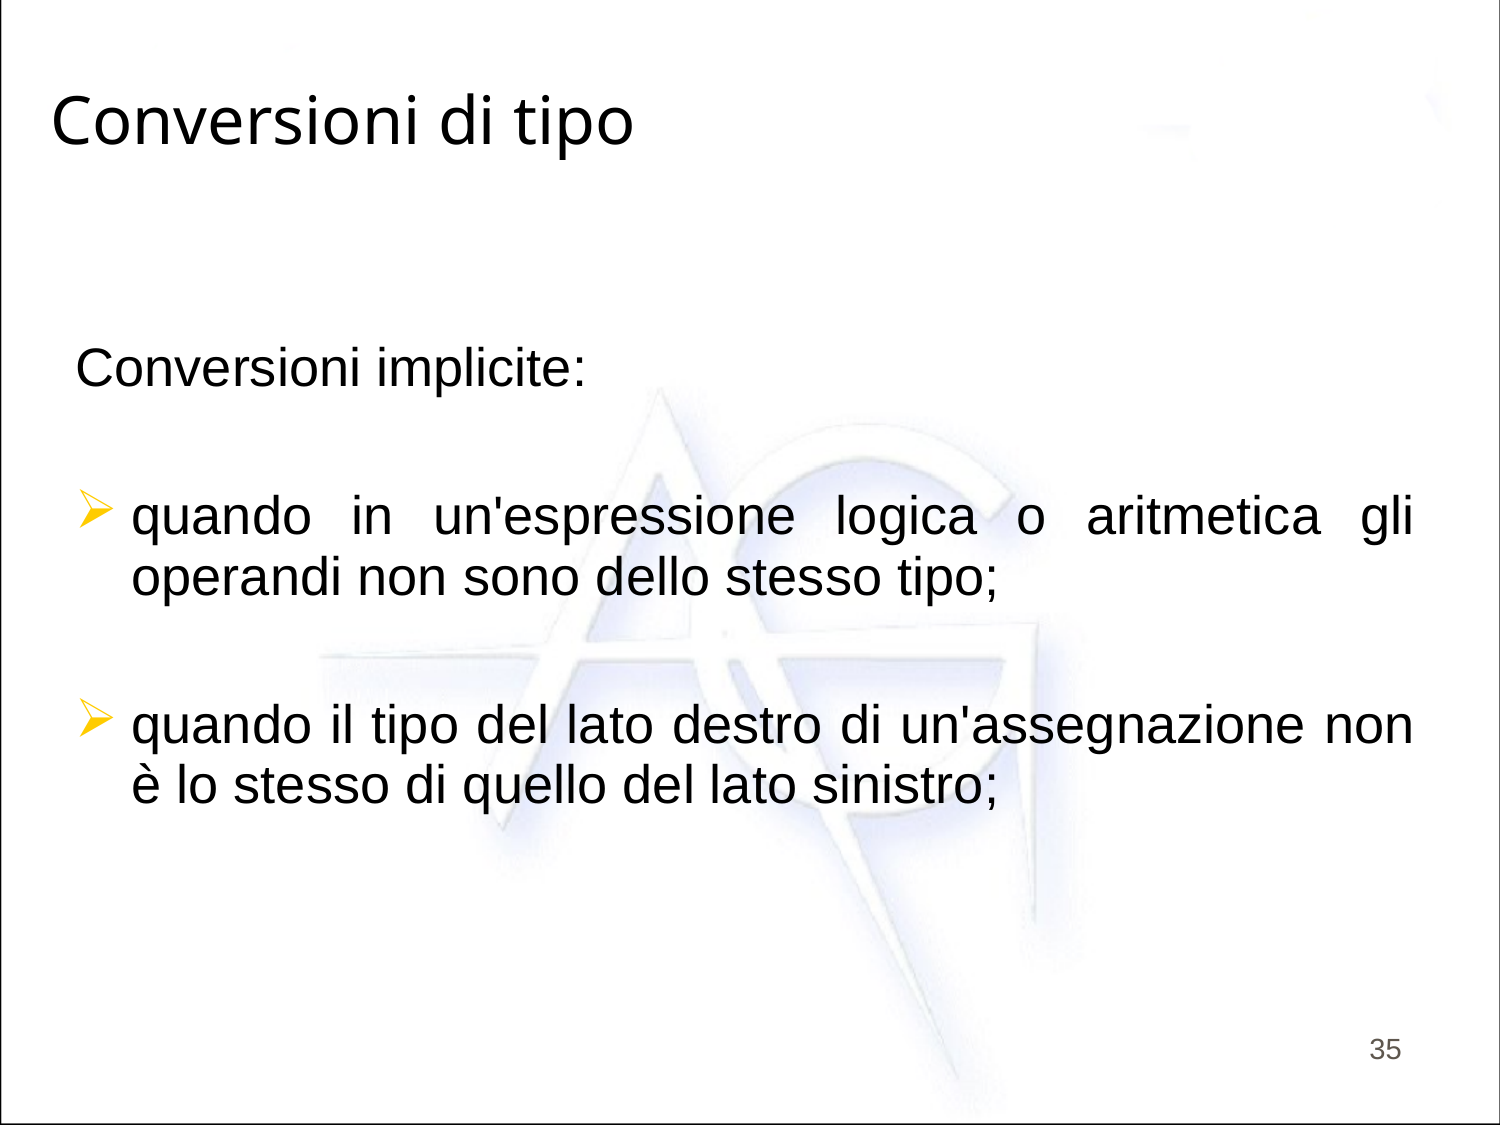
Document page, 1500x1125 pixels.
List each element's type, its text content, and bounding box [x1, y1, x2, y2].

title Conversioni di tipo [49, 7, 1438, 231]
list Conversioni implicite: quando in un'espressione logica o aritmetica gli operandi non sono dello stesso tipo; quando il tipo del lato destro di un'assegnazione non è lo stesso di quello del lato sinistro; [74, 337, 1417, 1038]
picture [0, 0, 1500, 1125]
